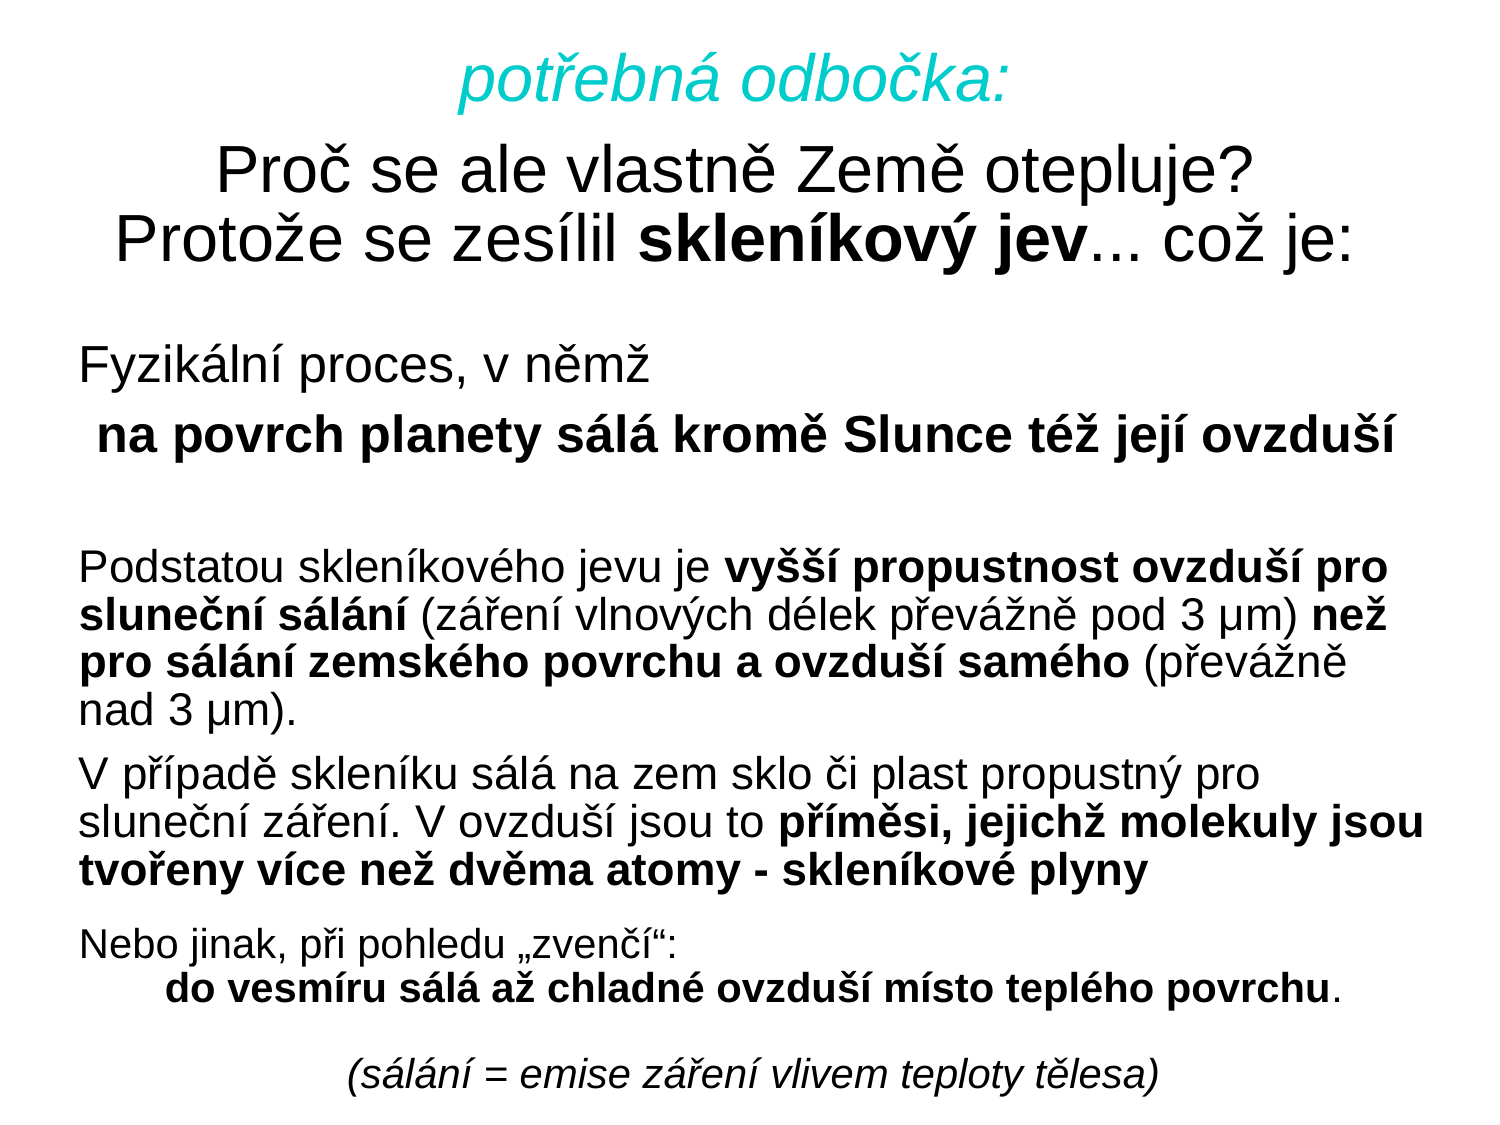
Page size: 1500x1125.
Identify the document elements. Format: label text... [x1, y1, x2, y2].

subtitle Fyzikální proces, v němž na povrch planety sálá kromě Slunce též její ovzduší Podstatou skleníkového jevu je vyšší propustnost ovzduší pro sluneční sálání (záření vlnových délek převážně pod 3 μm) než pro sálání zemského povrchu a ovzduší samého (převážně nad 3 μm). V případě skleníku sálá na zem sklo či plast propustný pro sluneční záření. V ovzduší jsou to příměsi, jejichž molekuly jsou tvořeny více než dvěma atomy - skleníkové plyny Nebo jinak, při pohledu „zvenčí“: do vesmíru sálá až chladné ovzduší místo teplého povrchu. (sálání = emise záření vlivem teploty tělesa) [78, 292, 1429, 1125]
title potřebná odbočka: Proč se ale vlastně Země otepluje? Protože se zesílil skleníkový jev... což je: [60, 17, 1411, 304]
